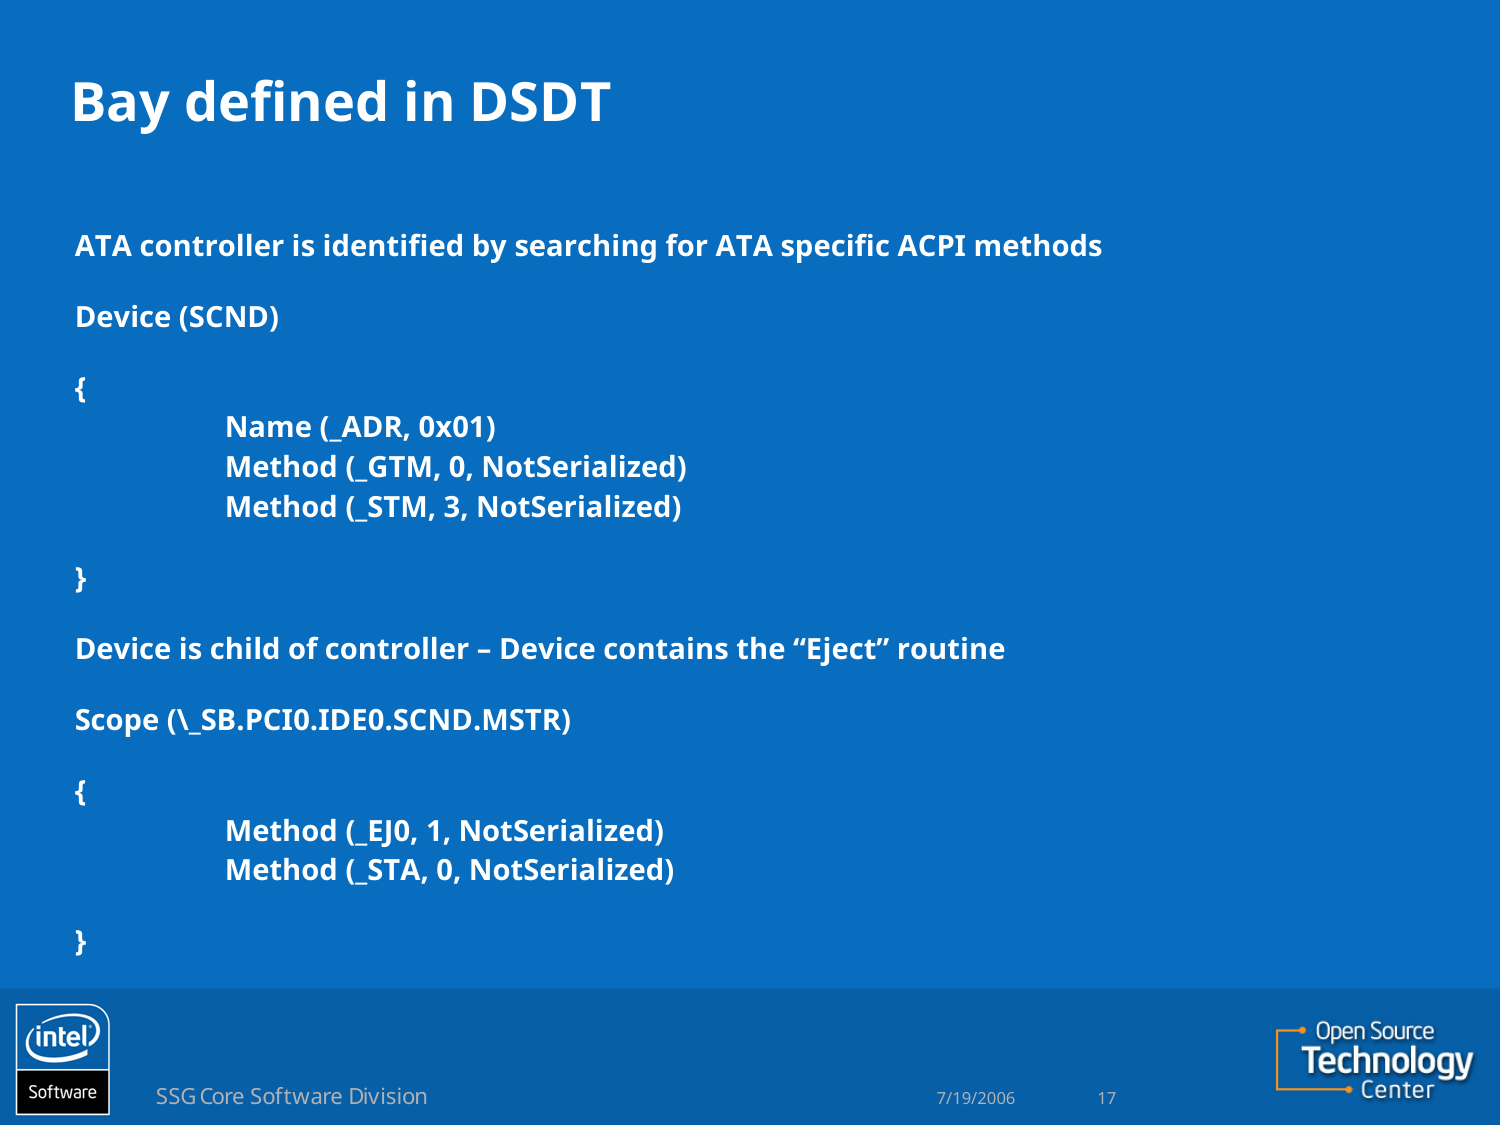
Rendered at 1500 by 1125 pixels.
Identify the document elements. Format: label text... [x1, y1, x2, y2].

title Bay defined in DSDT [70, 46, 1428, 155]
list ATA controller is identified by searching for ATA specific ACPI methods Device (SCND) { Name (_ADR, 0x01) Method (_GTM, 0, NotSerialized) Method (_STM, 3, NotSerialized) } Device is child of controller – Device contains the “Eject” routine Scope (\_SB.PCI0.IDE0.SCND.MSTR) { Method (_EJ0, 1, NotSerialized) Method (_STA, 0, NotSerialized) } [74, 224, 1427, 938]
picture [0, 0, 1500, 1125]
